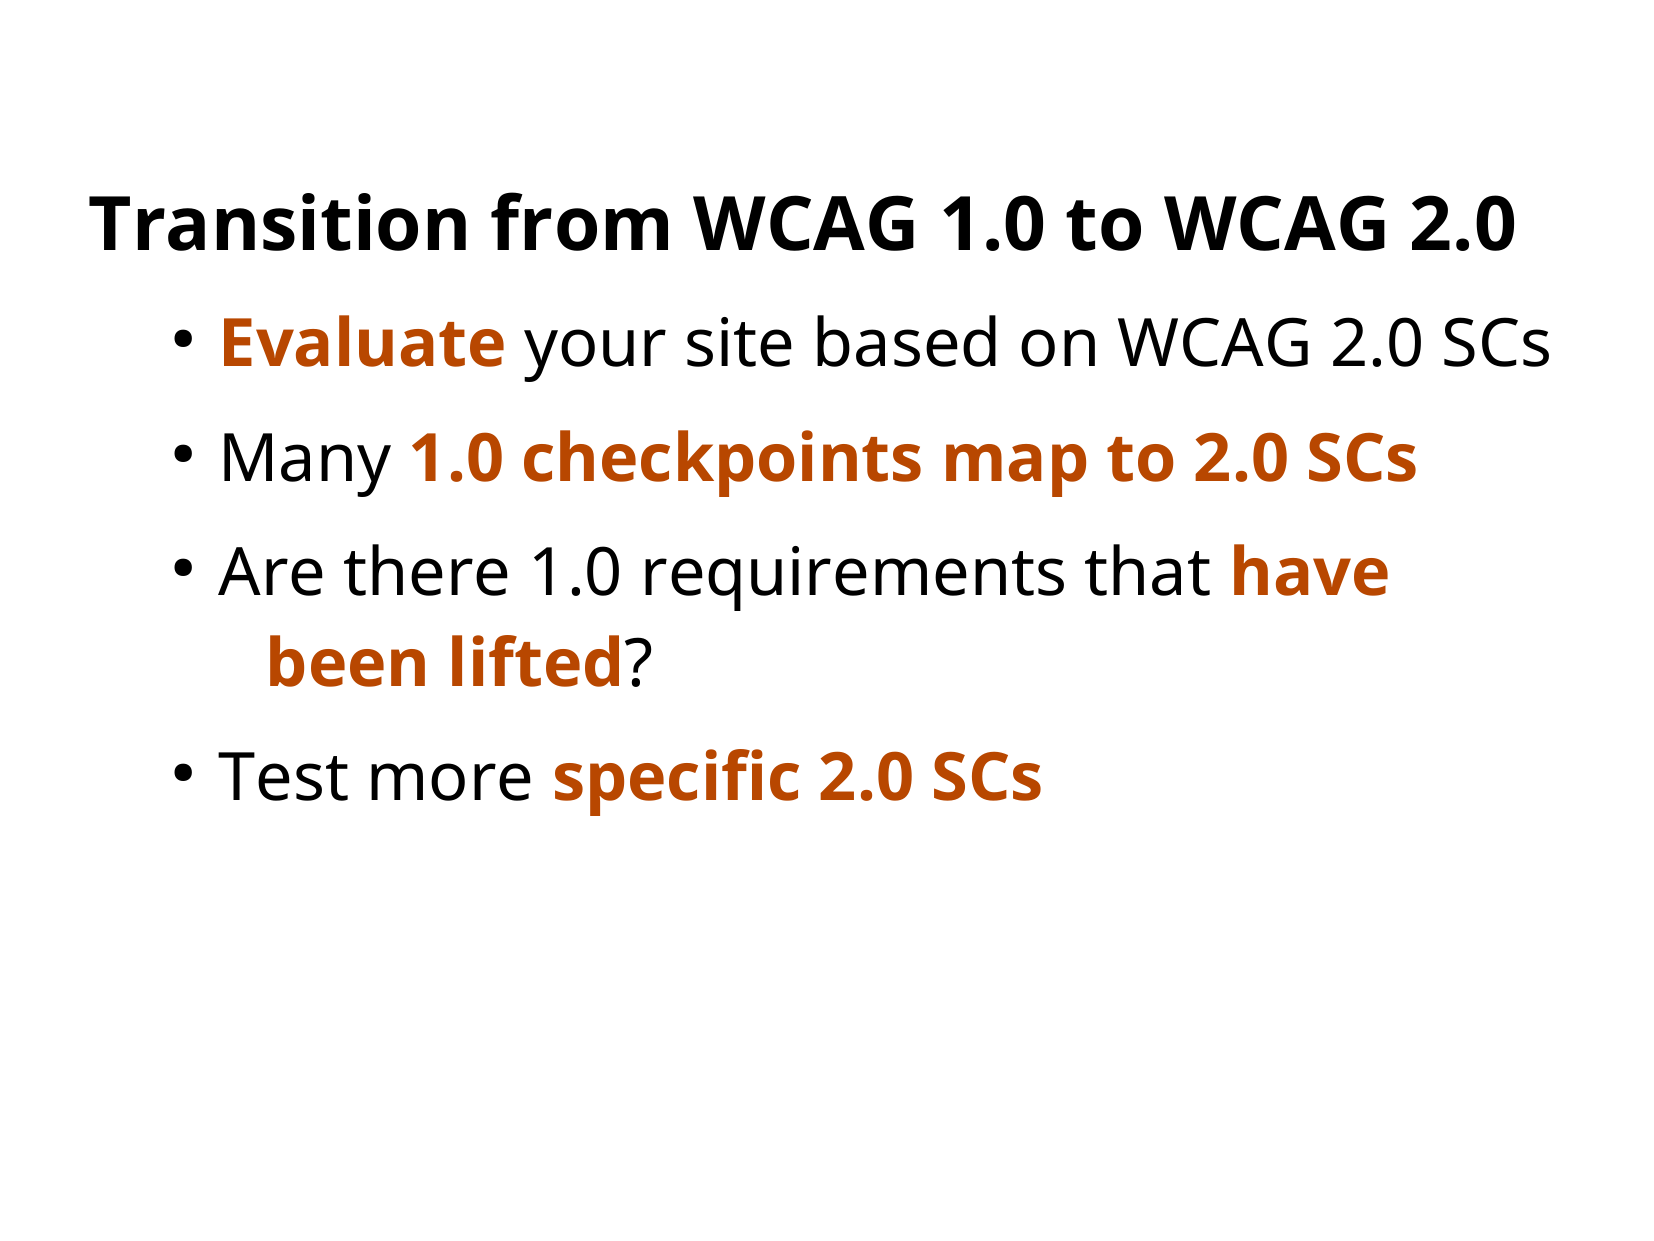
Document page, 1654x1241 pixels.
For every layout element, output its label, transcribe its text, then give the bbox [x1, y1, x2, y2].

title Transition from WCAG 1.0 to WCAG 2.0 [88, 176, 1565, 267]
list Evaluate your site based on WCAG 2.0 SCs Many 1.0 checkpoints map to 2.0 SCs Are there 1.0 requirements that have been lifted? Test more specific 2.0 SCs [88, 295, 1565, 1137]
